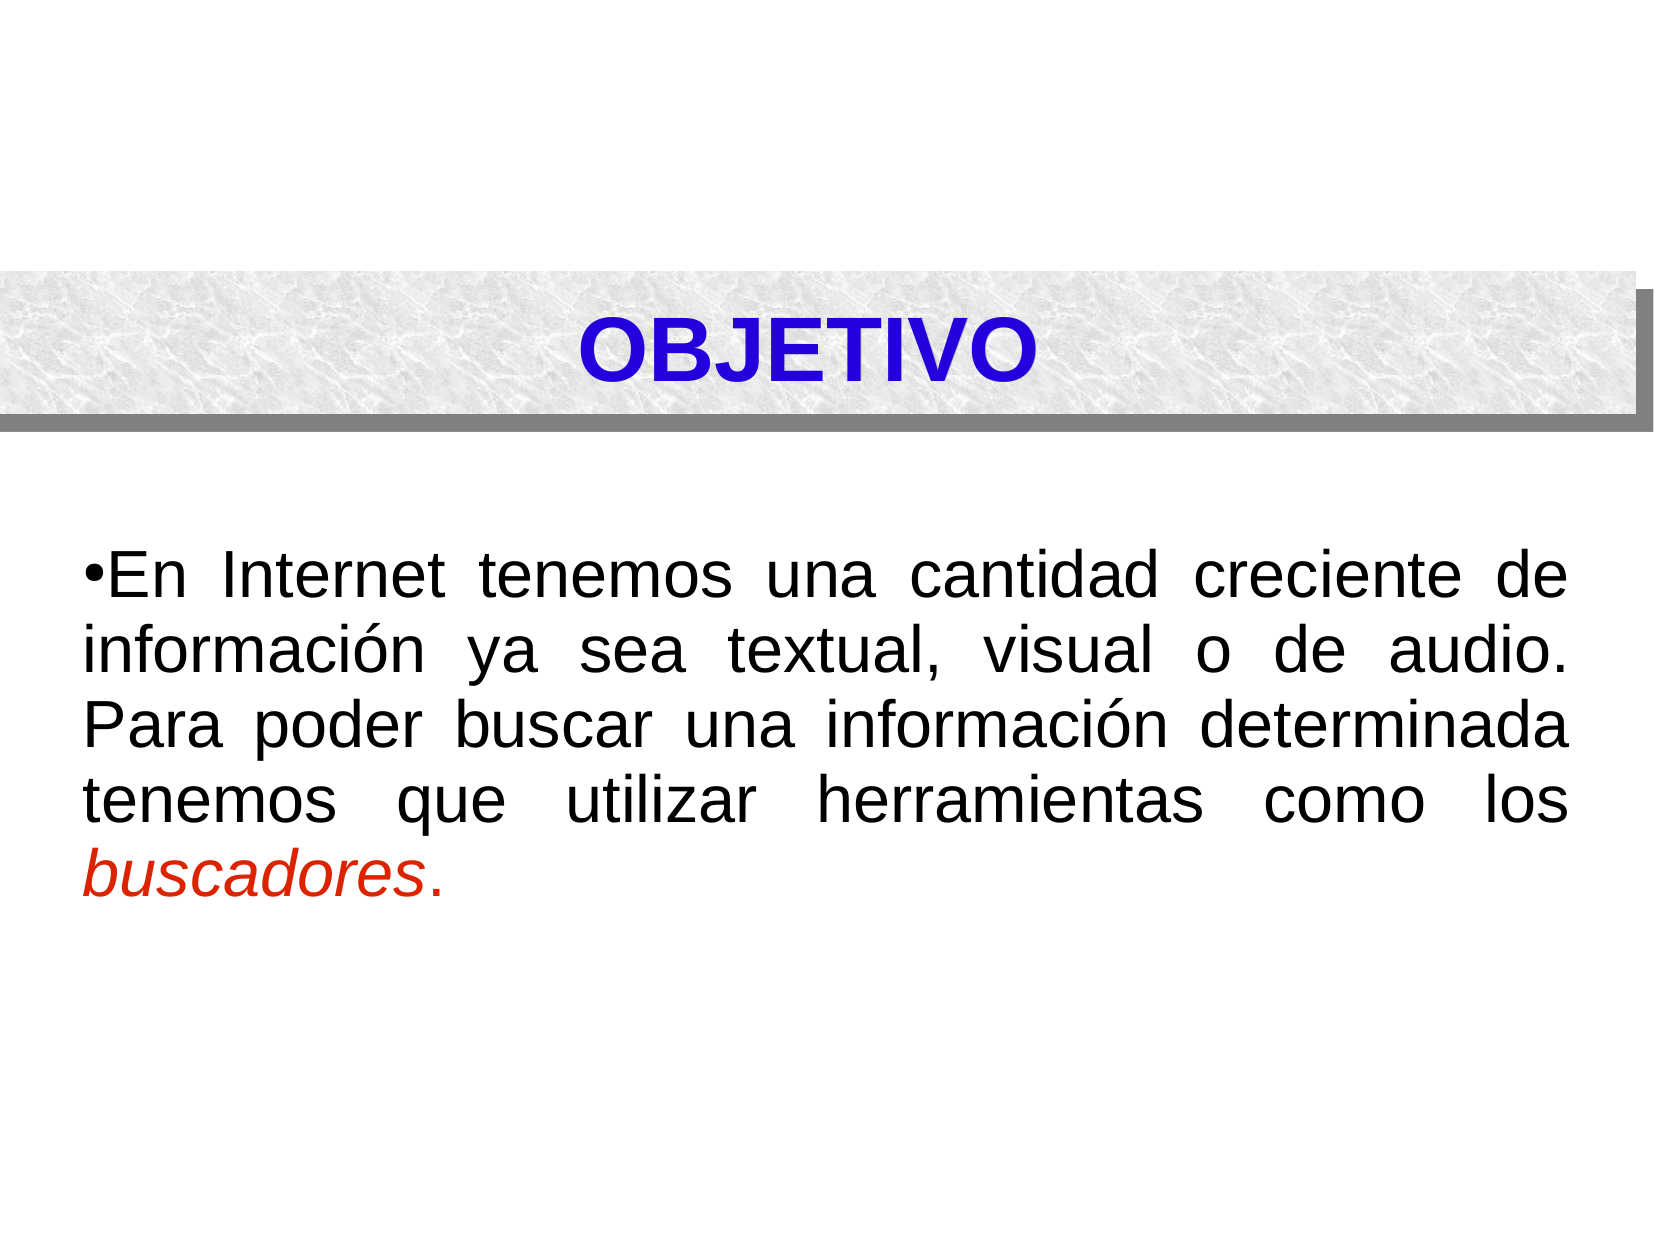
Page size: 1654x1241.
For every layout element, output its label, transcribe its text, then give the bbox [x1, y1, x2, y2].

title OBJETIVO [64, 297, 1554, 402]
text_box [0, 271, 1636, 414]
list En Internet tenemos una cantidad creciente de información ya sea textual, visual o de audio. Para poder buscar una información determinada tenemos que utilizar herramientas como los buscadores. [82, 537, 1571, 912]
